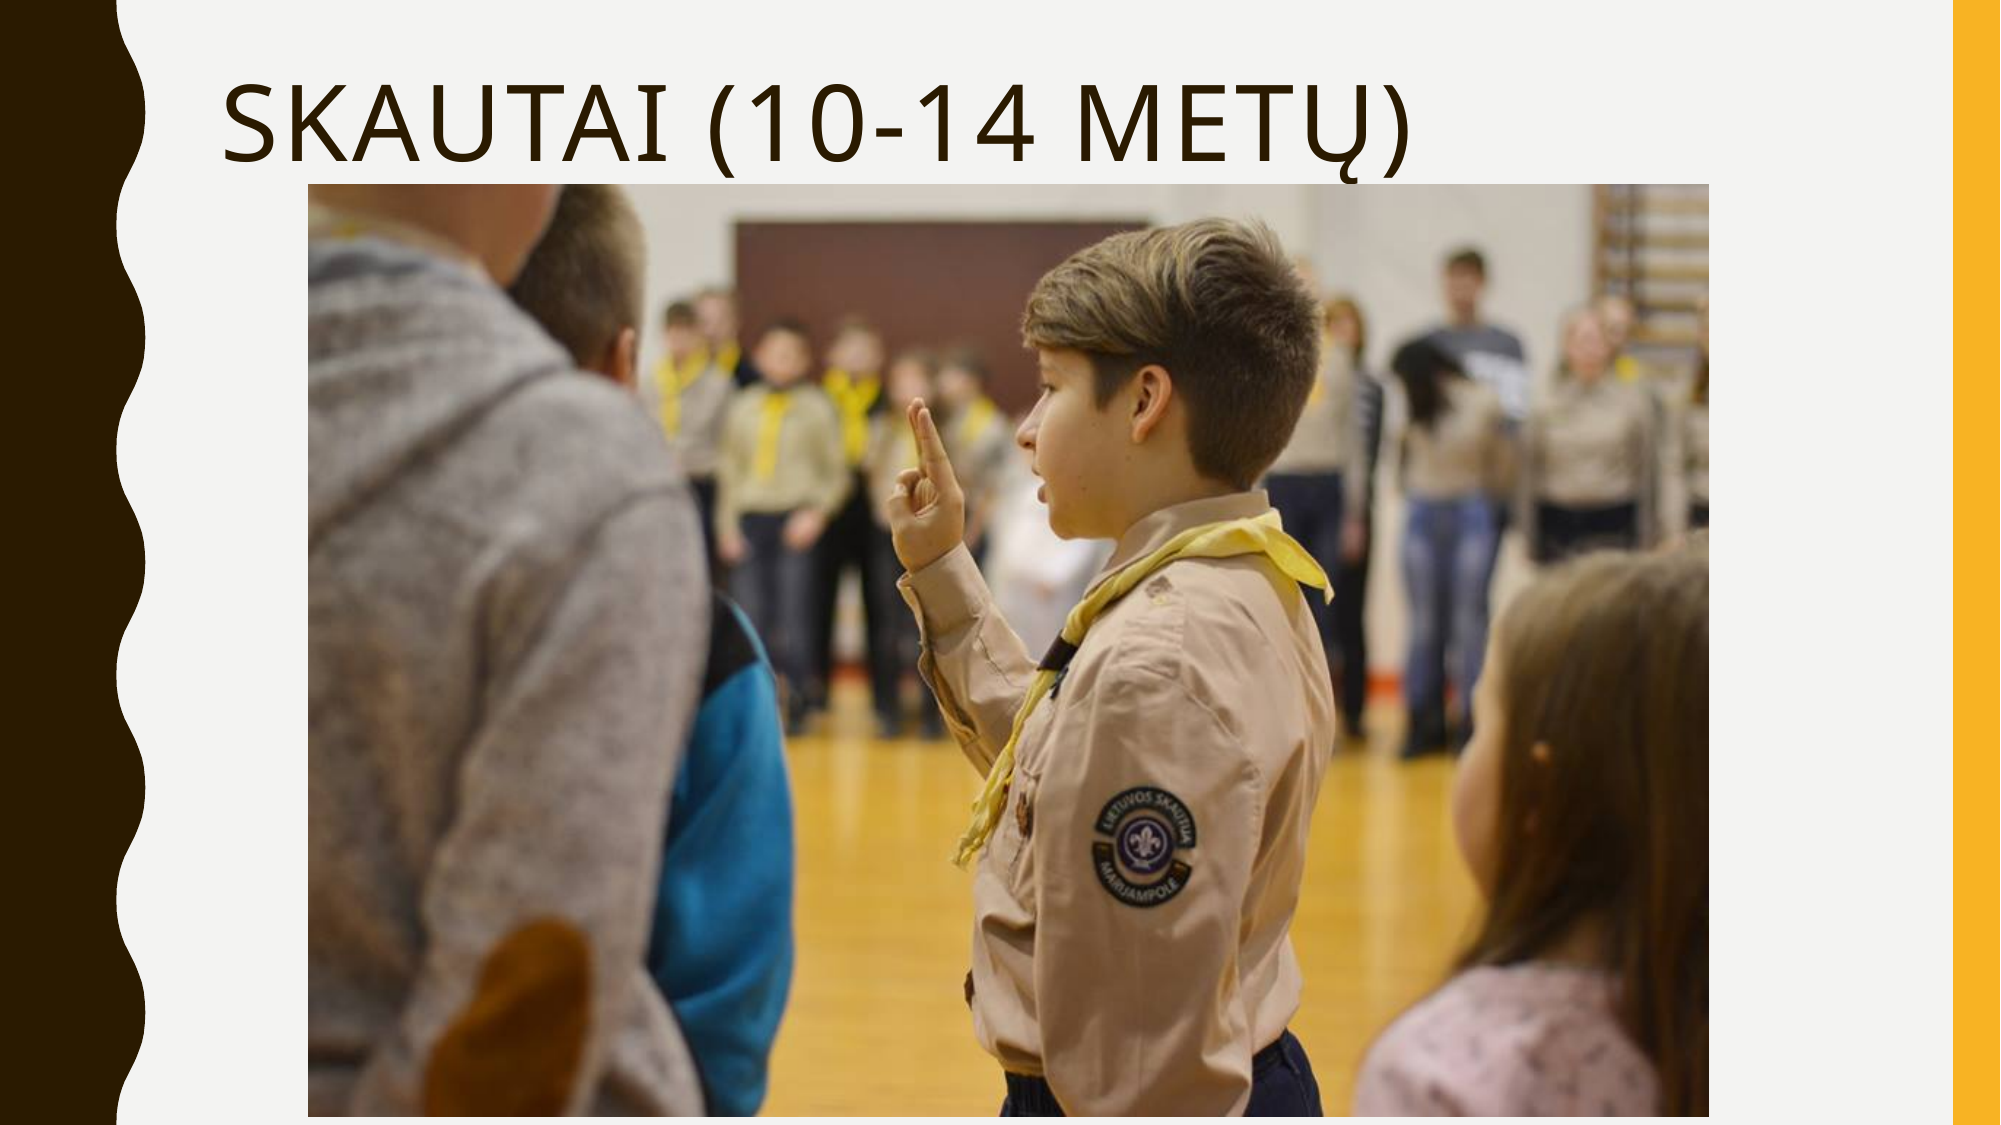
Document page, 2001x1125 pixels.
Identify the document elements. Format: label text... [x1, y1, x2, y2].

picture [308, 184, 1709, 1117]
title Skautai (10-14 metų) [205, 62, 1876, 308]
